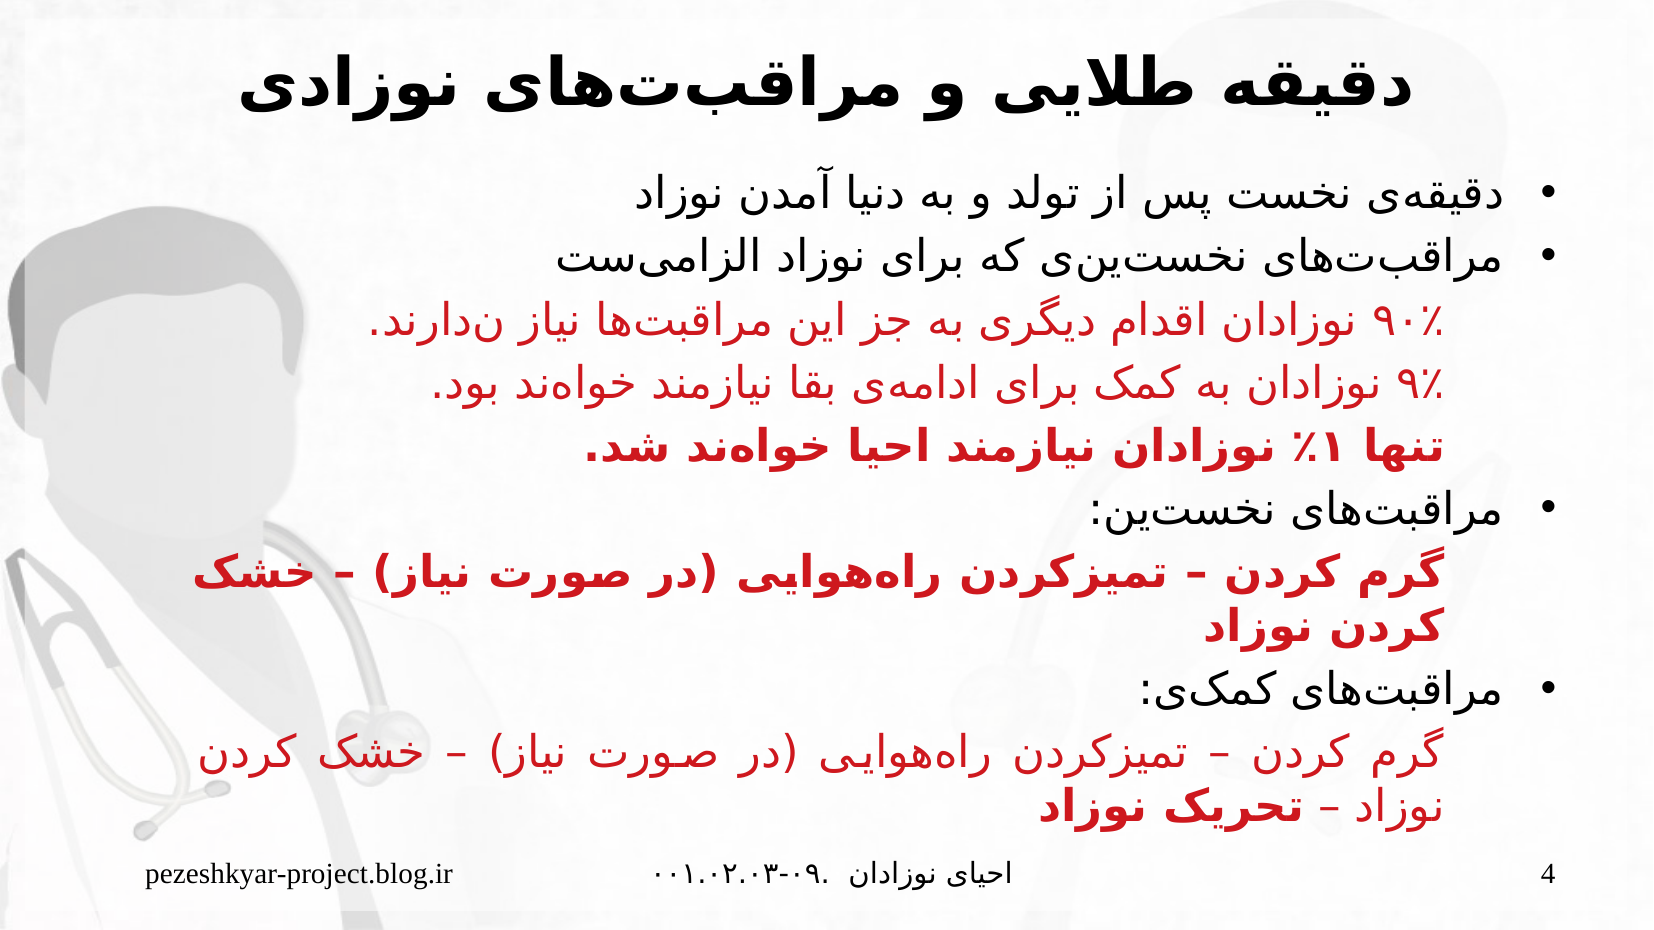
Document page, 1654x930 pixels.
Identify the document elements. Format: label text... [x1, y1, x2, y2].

title دقیقه طلایی و مراقب‌ت‌های نوزادی [82, 31, 1570, 127]
picture [0, 0, 1654, 930]
list دقیقه‌ی نخست پس از تولد و به دنیا آمدن نوزاد مراقب‌ت‌های نخست‌ین‌ی که برای نوزاد الزامی‌ست ۹۰٪ نوزادان اقدام دیگری به جز این مراقبت‌ها نیاز ن‌دارند. ۹٪ نوزادان به کمک برای ادامه‌ی بقا نیازمند خواه‌ند بود. تنها ۱٪ نوزادان نیازمند احیا خواه‌ند شد. مراقبت‌های نخست‌ین: گرم کردن – تمیزکردن راه‌هوایی (در صورت نیاز) – خشک کردن نوزاد مراقبت‌های کمک‌ی: گرم کردن – تمیزکردن راه‌هوایی (در صورت نیاز) – خشک کردن نوزاد – تحریک نوزاد [177, 156, 1570, 844]
